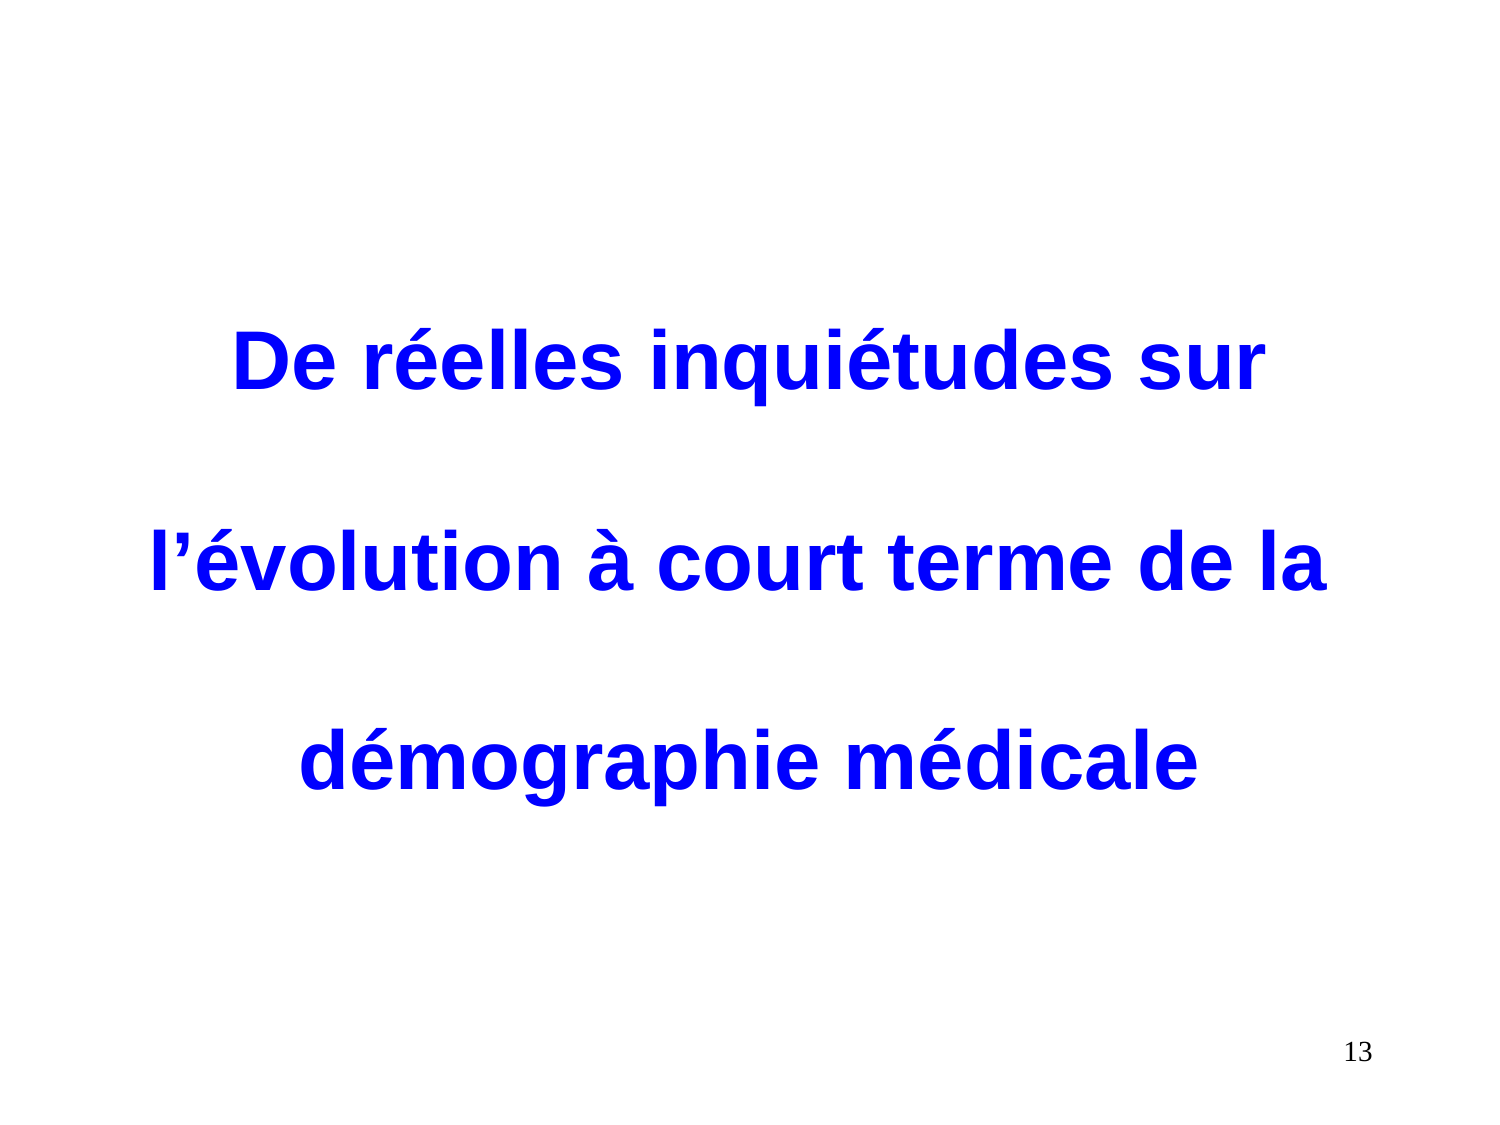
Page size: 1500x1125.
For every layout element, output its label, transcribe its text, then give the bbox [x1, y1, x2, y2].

text_box <numéro> [1074, 1025, 1388, 1101]
text_box De réelles inquiétudes sur l’évolution à court terme de la démographie médicale [112, 299, 1388, 815]
